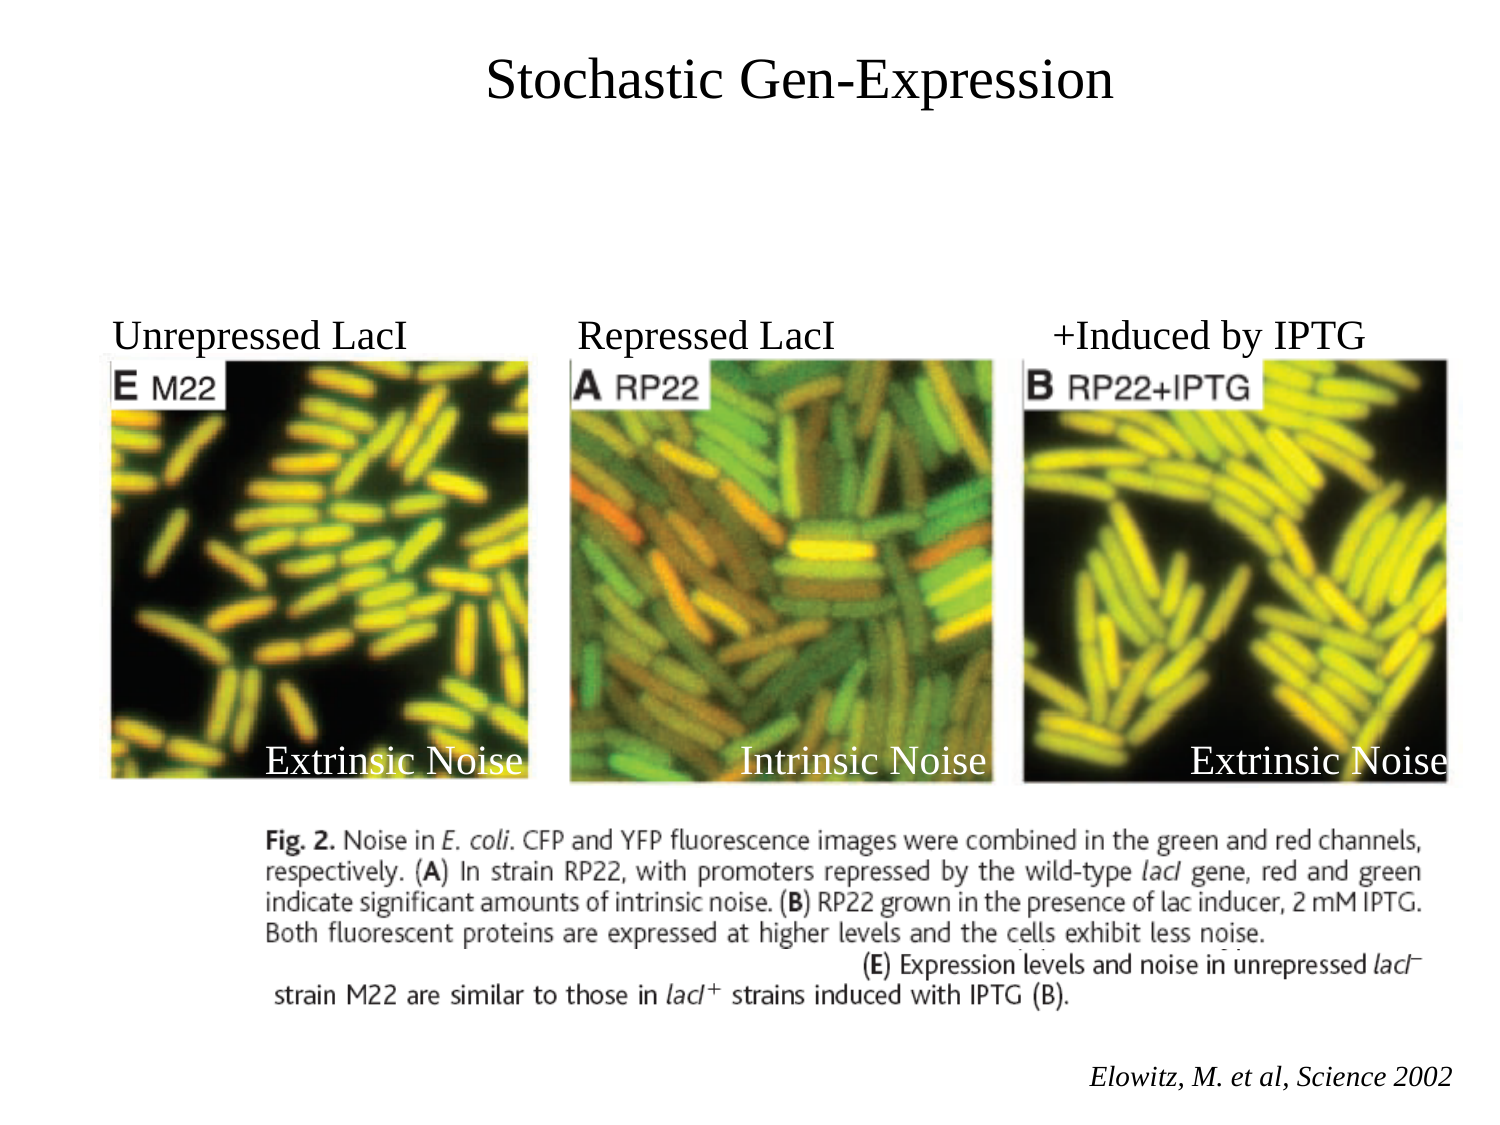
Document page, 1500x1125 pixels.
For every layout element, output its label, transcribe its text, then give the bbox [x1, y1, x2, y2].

picture [99, 353, 538, 788]
text_box +Induced by IPTG [1037, 299, 1382, 366]
picture [261, 824, 1476, 1019]
text_box Elowitz, M. et al, Science 2002 [1074, 1049, 1469, 1101]
text_box Repressed LacI [562, 299, 851, 366]
text_box Intrinsic Noise [724, 725, 1002, 791]
text_box Extrinsic Noise [1175, 725, 1464, 791]
text_box Stochastic Gen-Expression [162, 24, 1438, 126]
picture [562, 349, 1463, 788]
text_box Extrinsic Noise [249, 725, 539, 791]
text_box Unrepressed LacI [97, 299, 424, 366]
